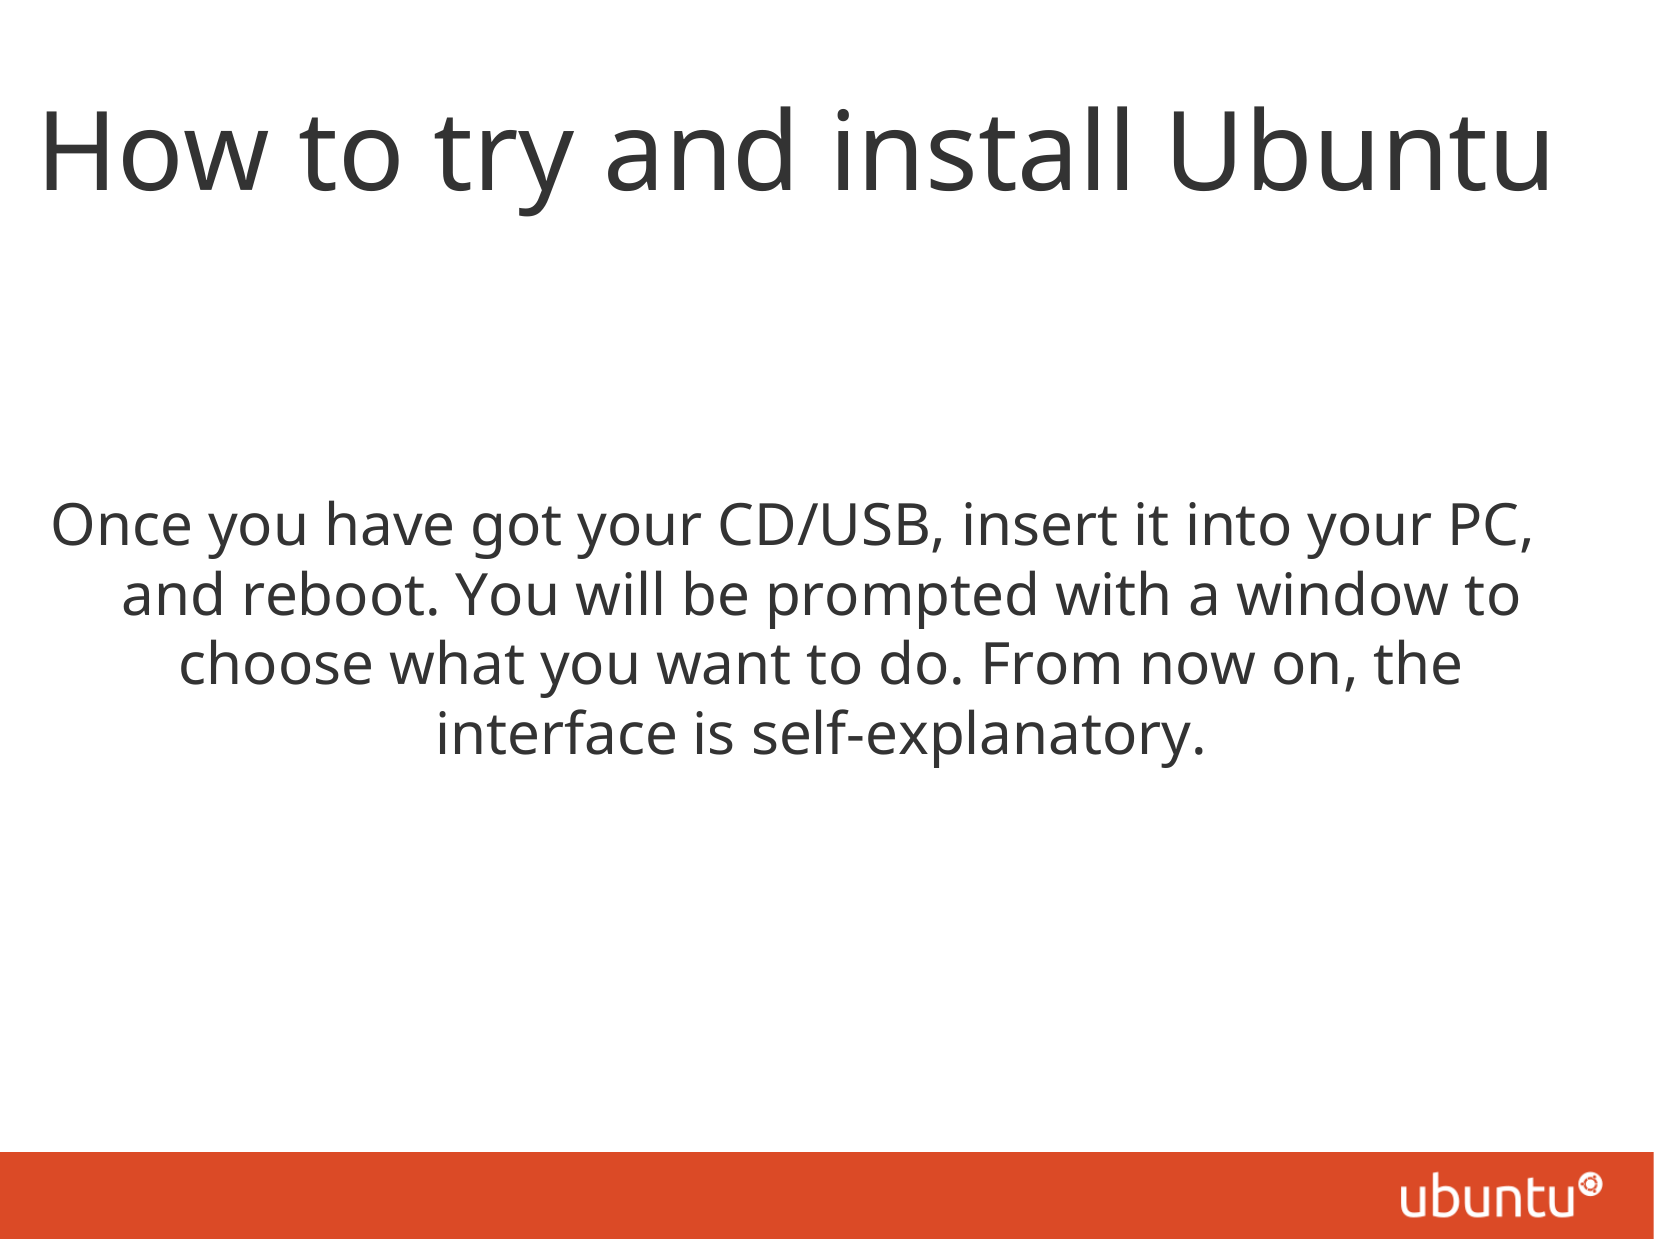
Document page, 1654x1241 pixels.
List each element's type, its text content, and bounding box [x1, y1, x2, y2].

list Once you have got your CD/USB, insert it into your PC, and reboot. You will be prompted with a window to choose what you want to do. From now on, the interface is self-explanatory. [37, 268, 1549, 1088]
picture [0, 1152, 1654, 1239]
title How to try and install Ubuntu [18, 47, 1576, 263]
